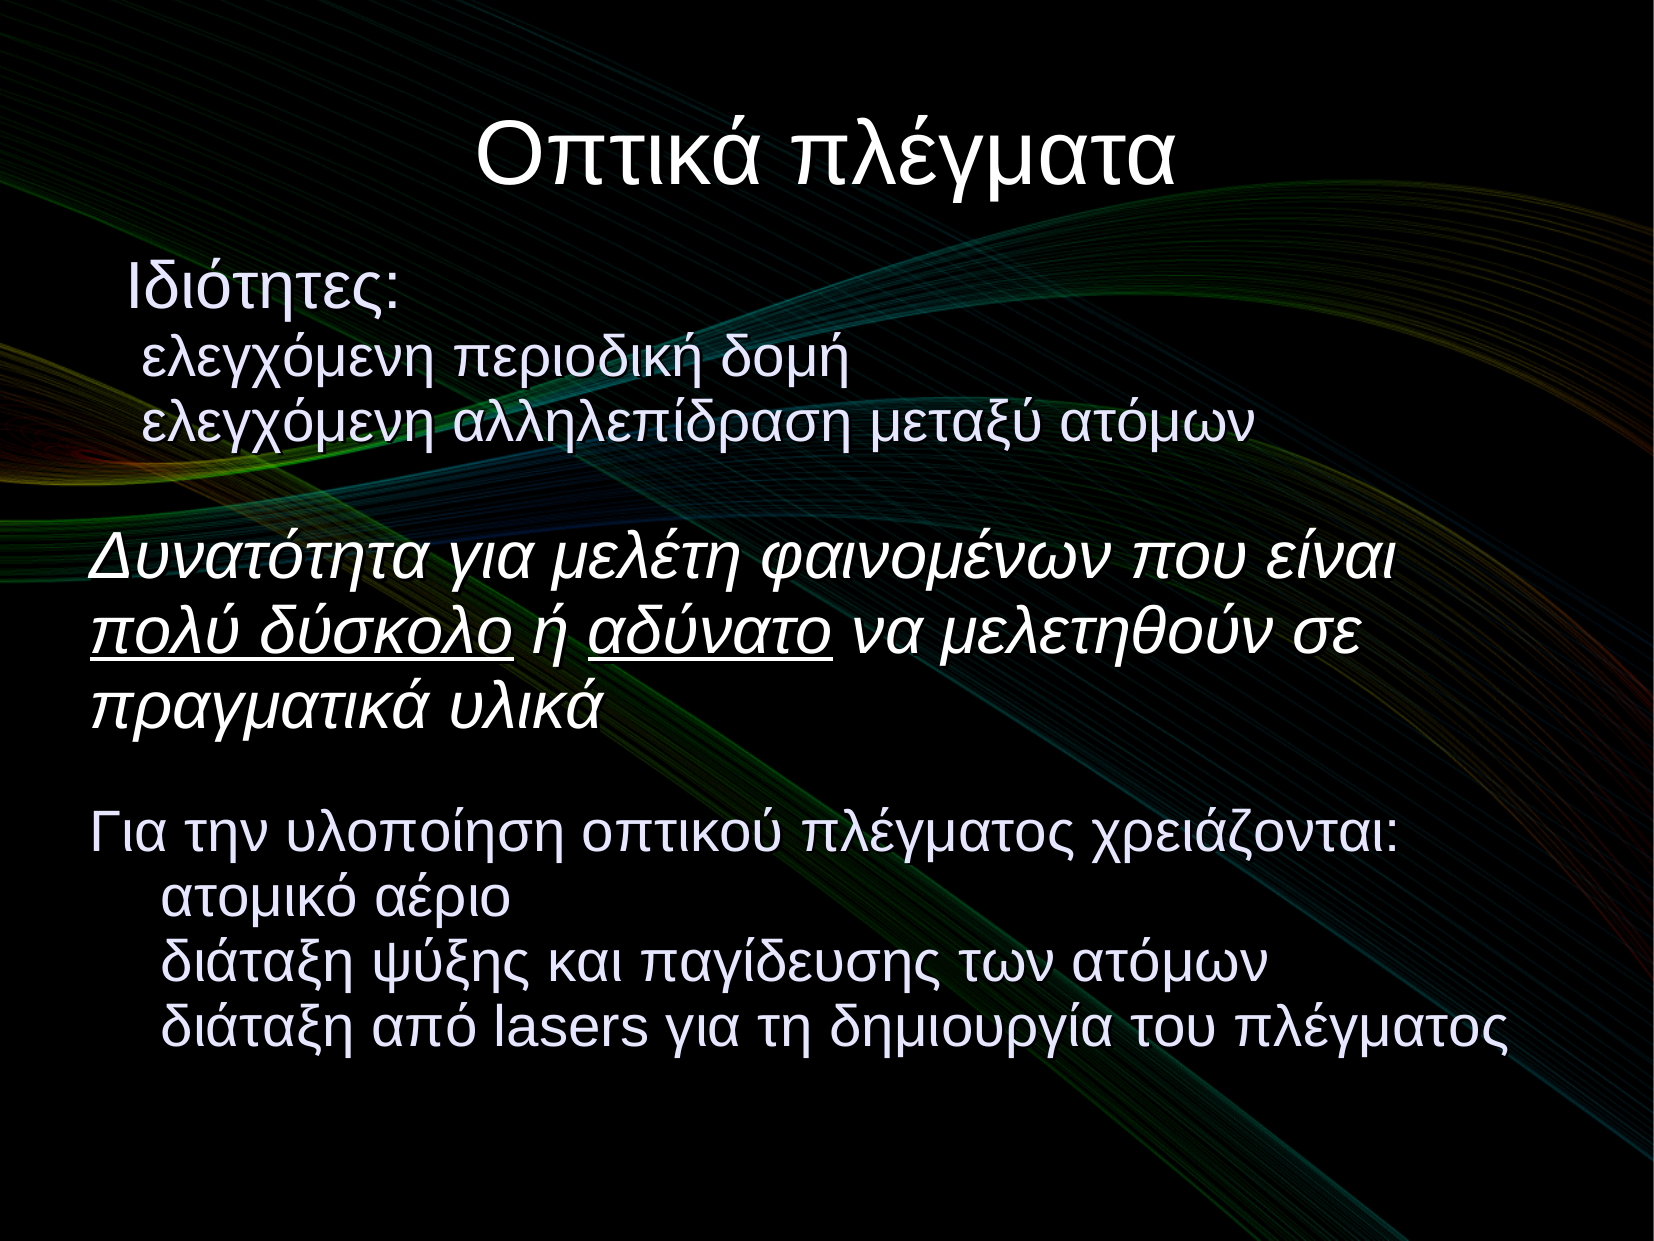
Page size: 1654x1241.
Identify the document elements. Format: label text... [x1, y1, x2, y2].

picture [0, 0, 1654, 1241]
text_box Ιδιότητες: ελεγχόμενη περιοδική δομή ελεγχόμενη αλληλεπίδραση μεταξύ ατόμων Δυνατότητα για μελέτη φαινομένων που είναι πολύ δύσκολο ή αδύνατο να μελετηθούν σε πραγματικά υλικά Για την υλοποίηση οπτικού πλέγματος χρειάζονται: ατομικό αέριο διάταξη ψύξης και παγίδευσης των ατόμων διάταξη από lasers για τη δημιουργία του πλέγματος [75, 241, 1576, 1066]
title Οπτικά πλέγματα [82, 56, 1571, 241]
